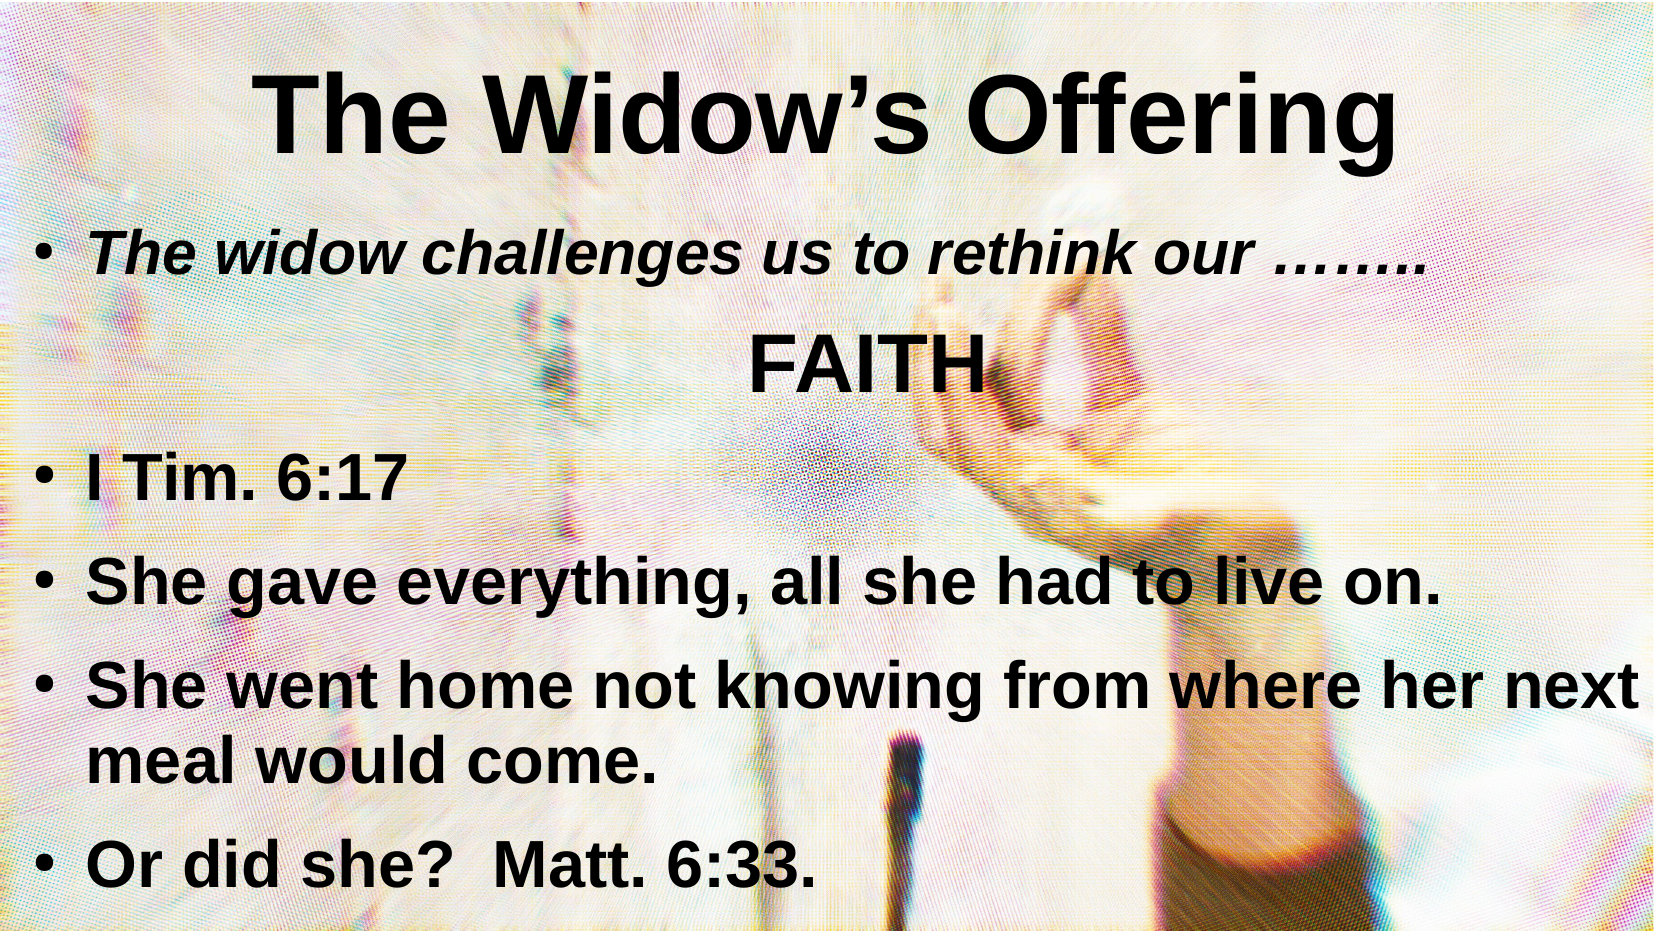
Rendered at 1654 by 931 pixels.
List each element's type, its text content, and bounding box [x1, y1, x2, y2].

picture [0, 2, 1654, 931]
title The Widow’s Offering [82, 37, 1571, 193]
list The widow challenges us to rethink our …….. FAITH I Tim. 6:17 She gave everything, all she had to live on. She went home not knowing from where her next meal would come. Or did she? Matt. 6:33. [15, 217, 1651, 931]
